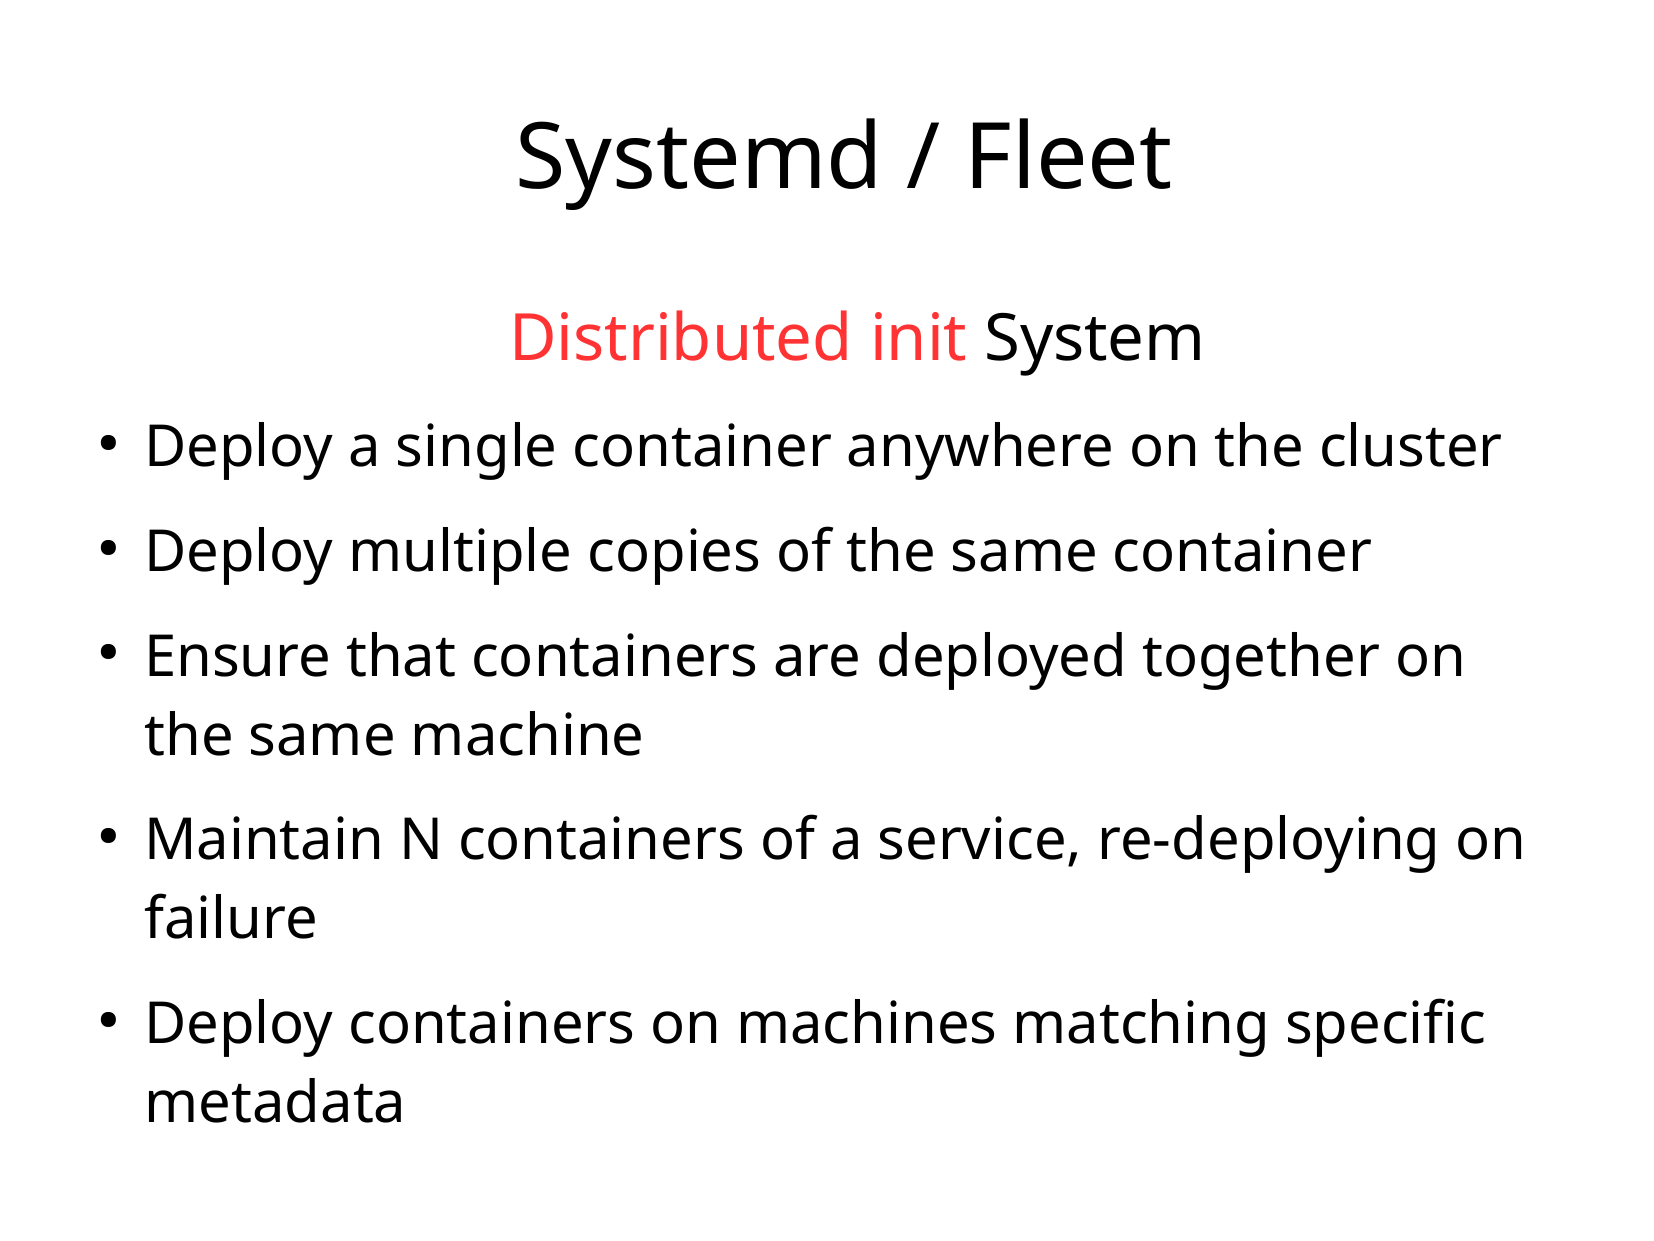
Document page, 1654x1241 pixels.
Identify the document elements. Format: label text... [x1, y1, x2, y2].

title Systemd / Fleet [82, 49, 1571, 257]
list Distributed init System Deploy a single container anywhere on the cluster Deploy multiple copies of the same container Ensure that containers are deployed together on the same machine Maintain N containers of a service, re-deploying on failure Deploy containers on machines matching specific metadata [82, 290, 1571, 1145]
